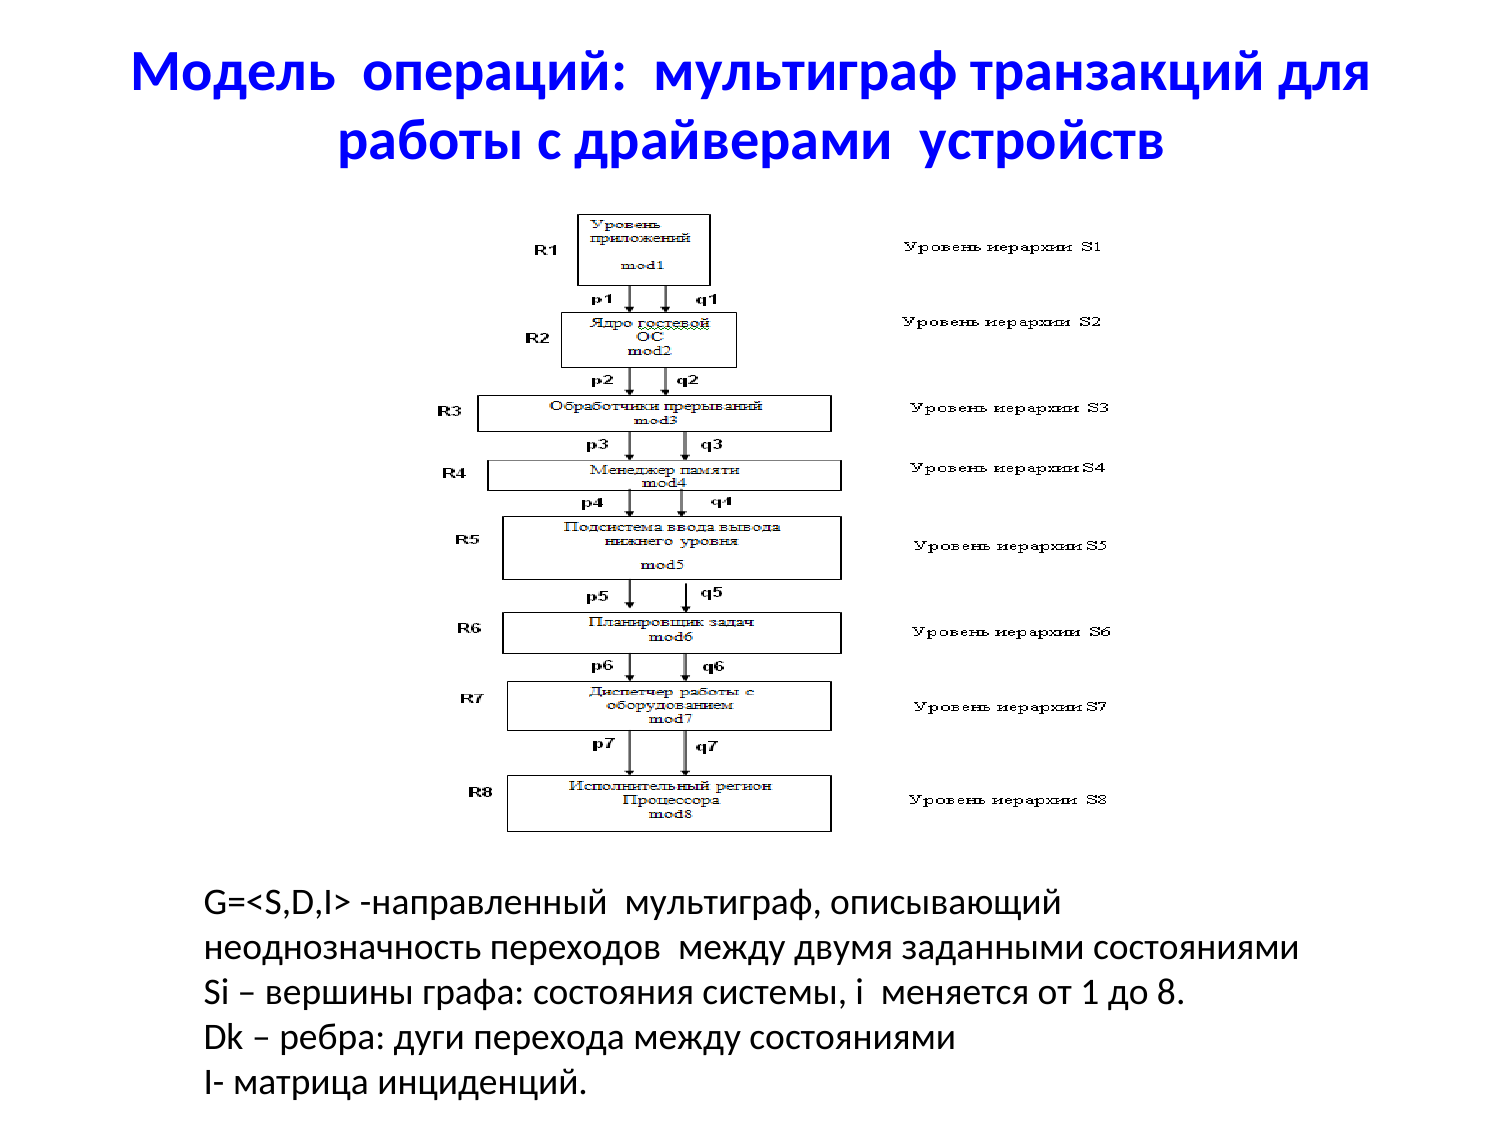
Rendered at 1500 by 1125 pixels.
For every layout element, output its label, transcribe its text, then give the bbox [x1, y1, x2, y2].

text_box Модель операций: мультиграф транзакций для работы с драйверами устройств [76, 19, 1427, 185]
text_box G=<S,D,I> -направленный мультиграф, описывающий неоднозначность переходов между двумя заданными состояниями Si – вершины графа: состояния системы, i меняется от 1 до 8. Dk – ребра: дуги перехода между состояниями I- матрица инциденций. [188, 779, 1359, 1125]
picture [344, 188, 1164, 851]
